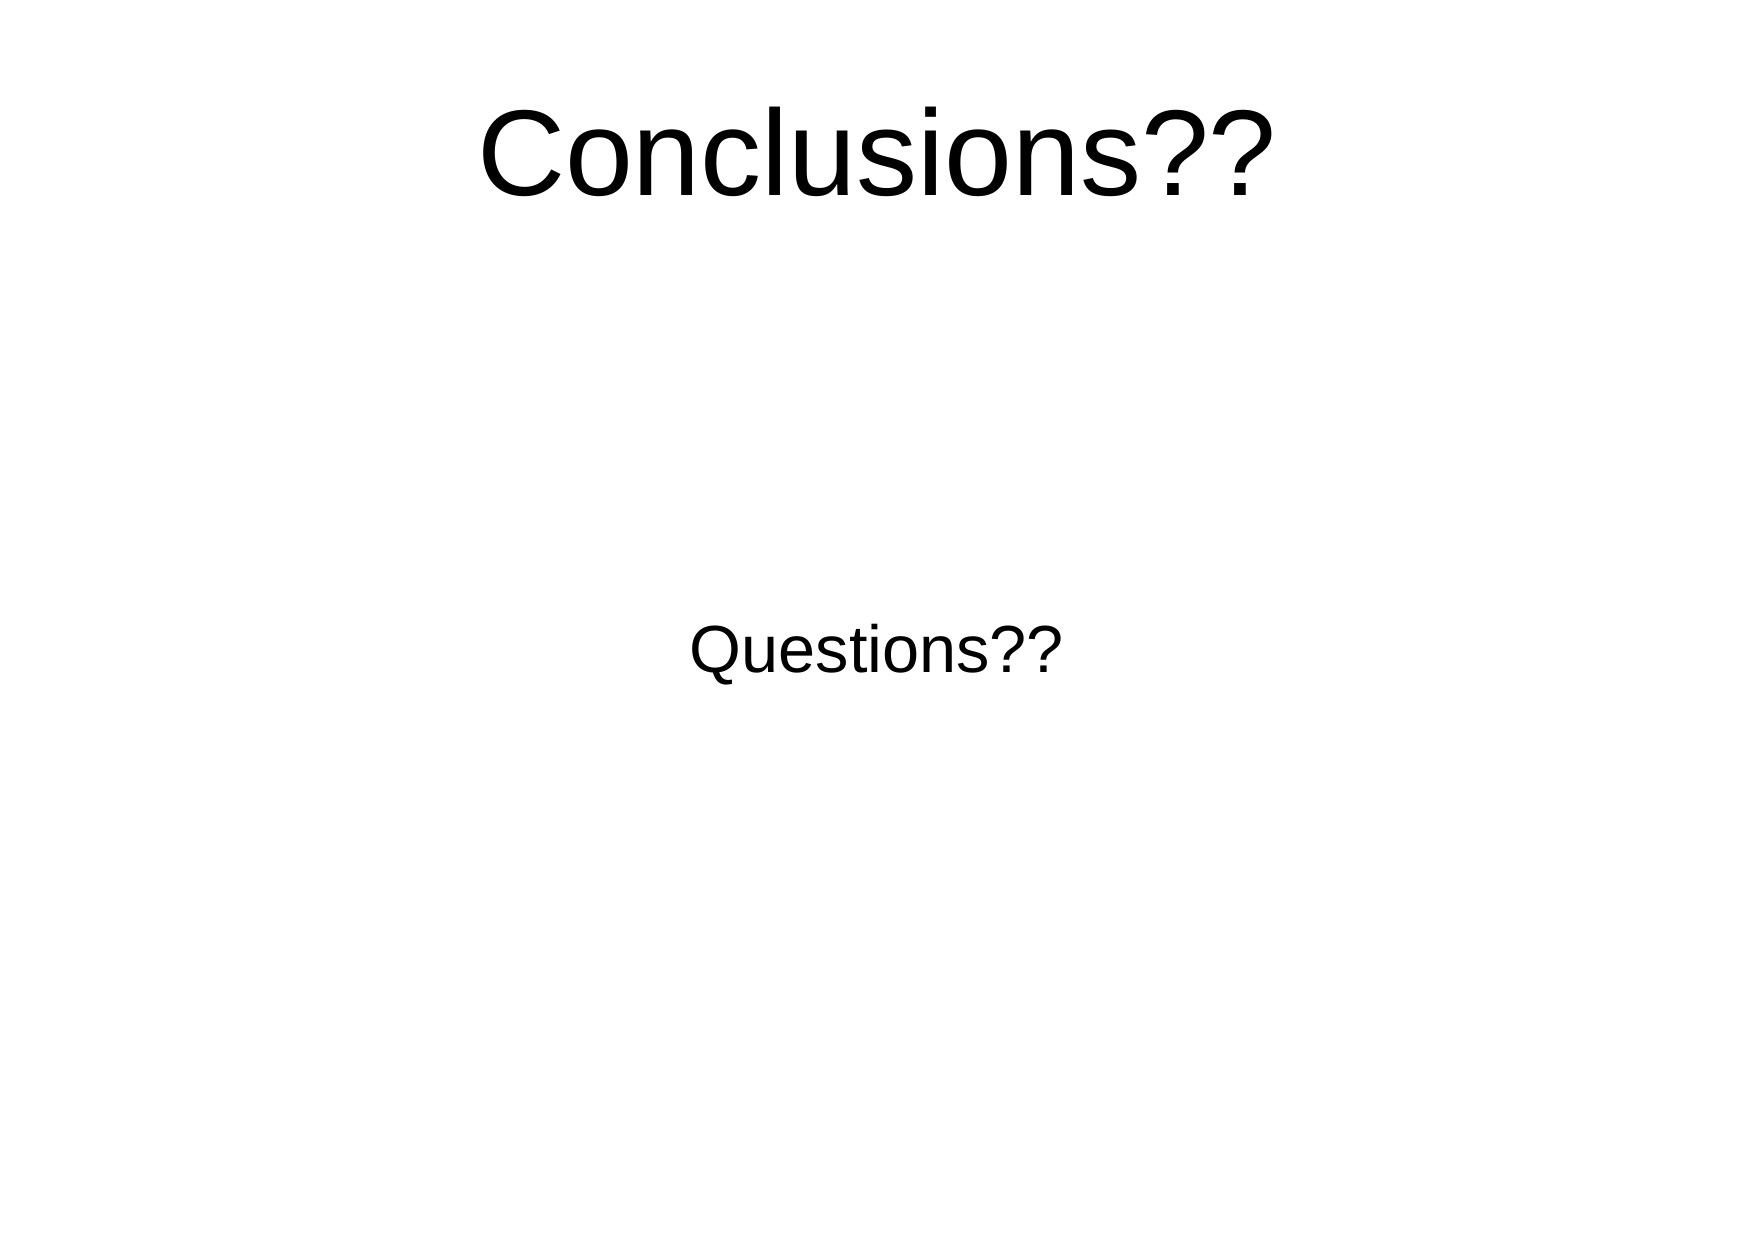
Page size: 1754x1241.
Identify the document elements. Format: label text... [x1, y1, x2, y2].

text_box Questions?? [87, 289, 1667, 1010]
title Conclusions?? [87, 49, 1667, 257]
